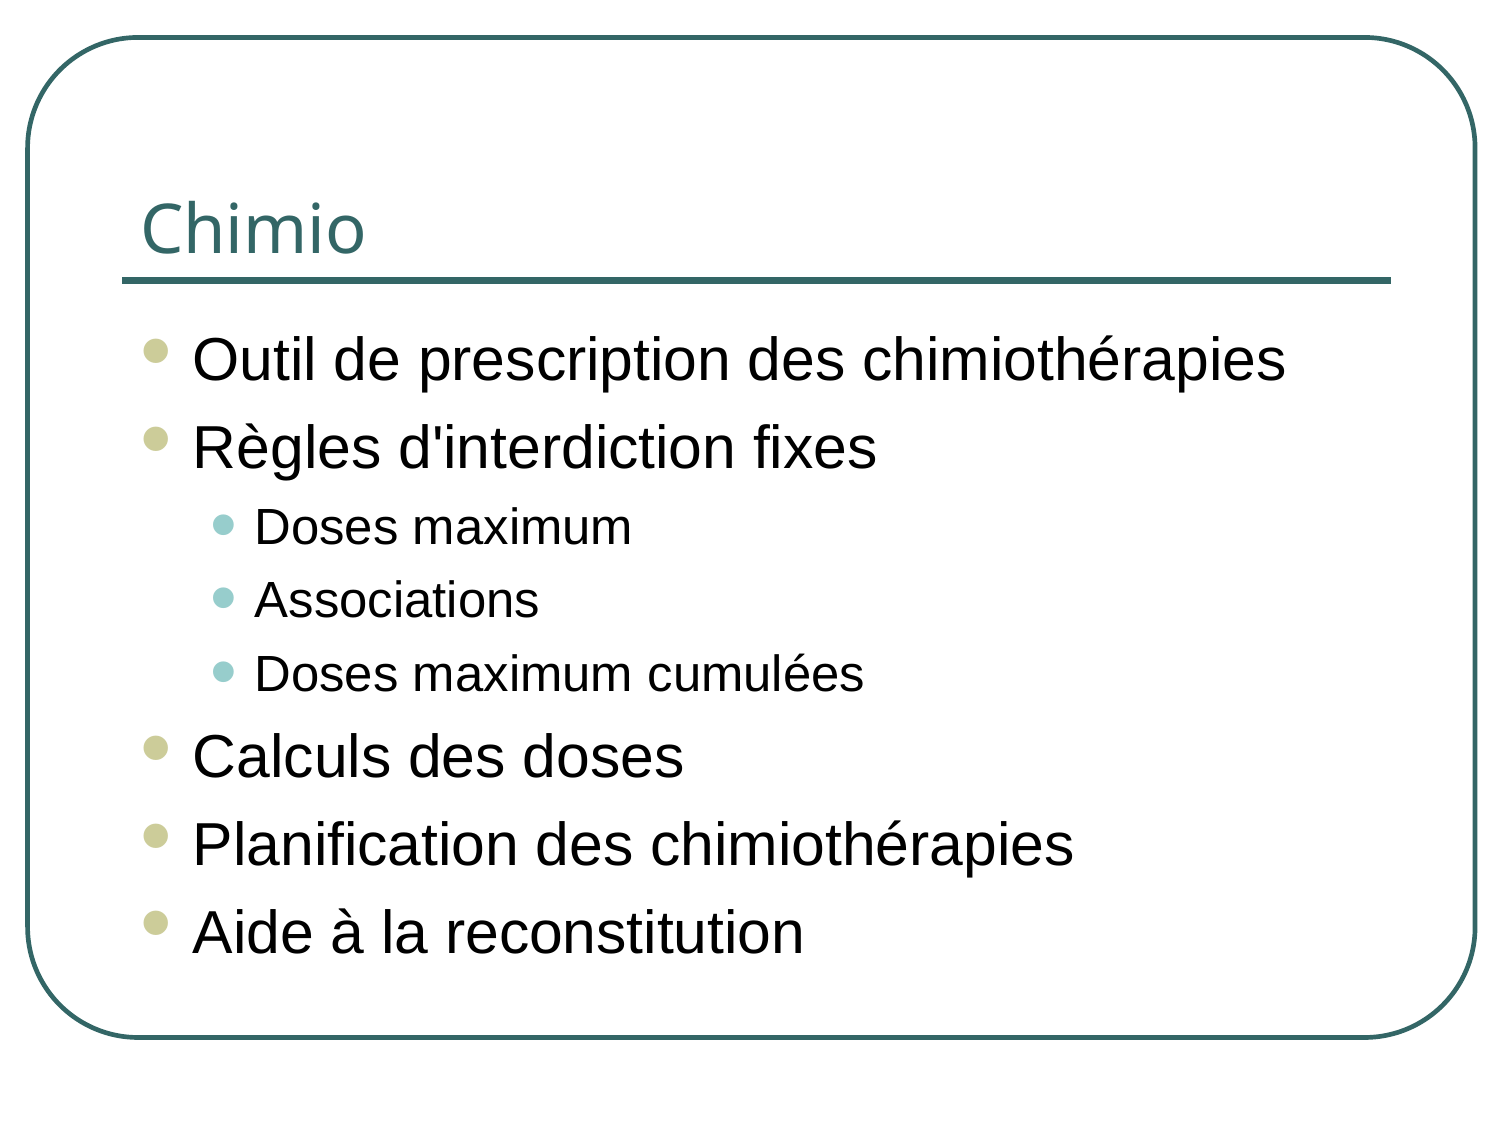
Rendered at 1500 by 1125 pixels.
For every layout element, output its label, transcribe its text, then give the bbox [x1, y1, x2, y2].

list Outil de prescription des chimiothérapies Règles d'interdiction fixes Doses maximum Associations Doses maximum cumulées Calculs des doses Planification des chimiothérapies Aide à la reconstitution [125, 312, 1388, 976]
title Chimio [125, 87, 1388, 275]
